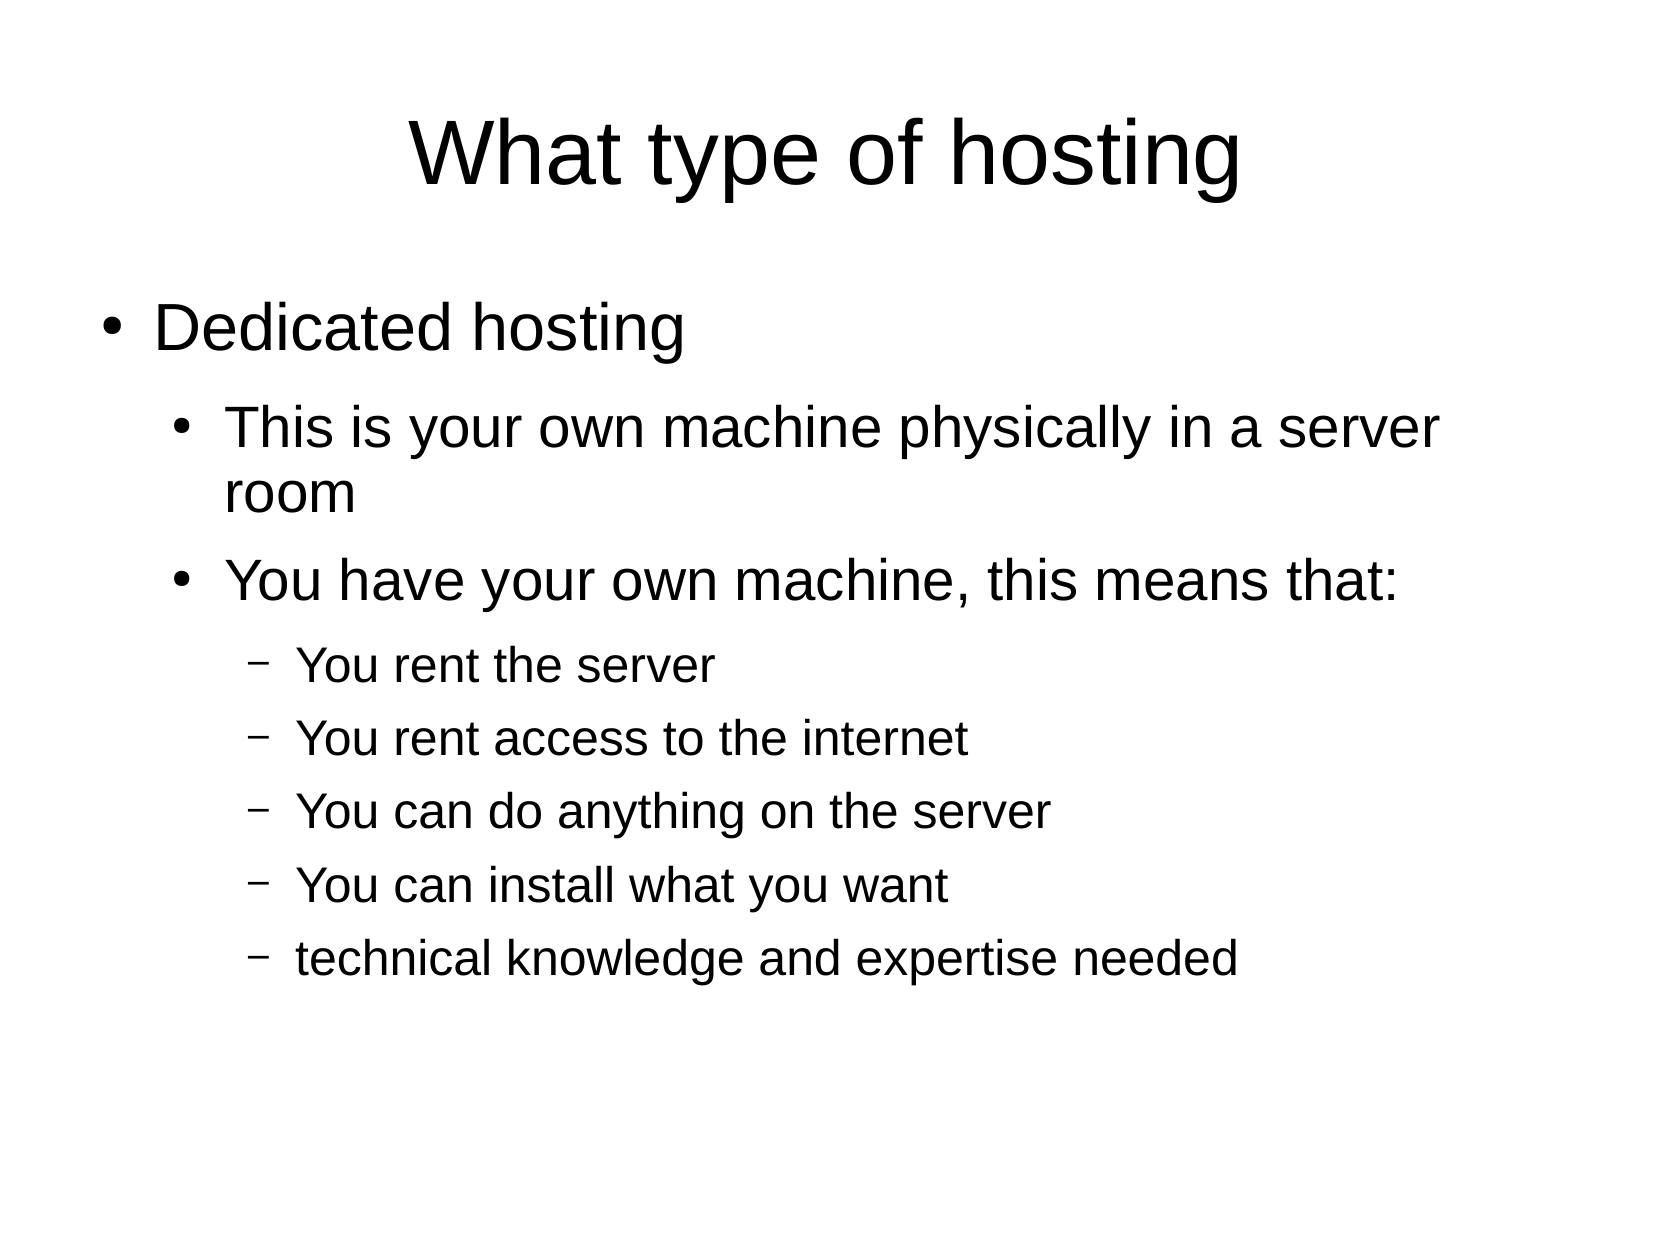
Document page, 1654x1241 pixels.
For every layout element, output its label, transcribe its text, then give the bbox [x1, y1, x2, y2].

title What type of hosting [82, 56, 1571, 250]
list Dedicated hosting This is your own machine physically in a server room You have your own machine, this means that: You rent the server You rent access to the internet You can do anything on the server You can install what you want technical knowledge and expertise needed [82, 290, 1571, 1109]
